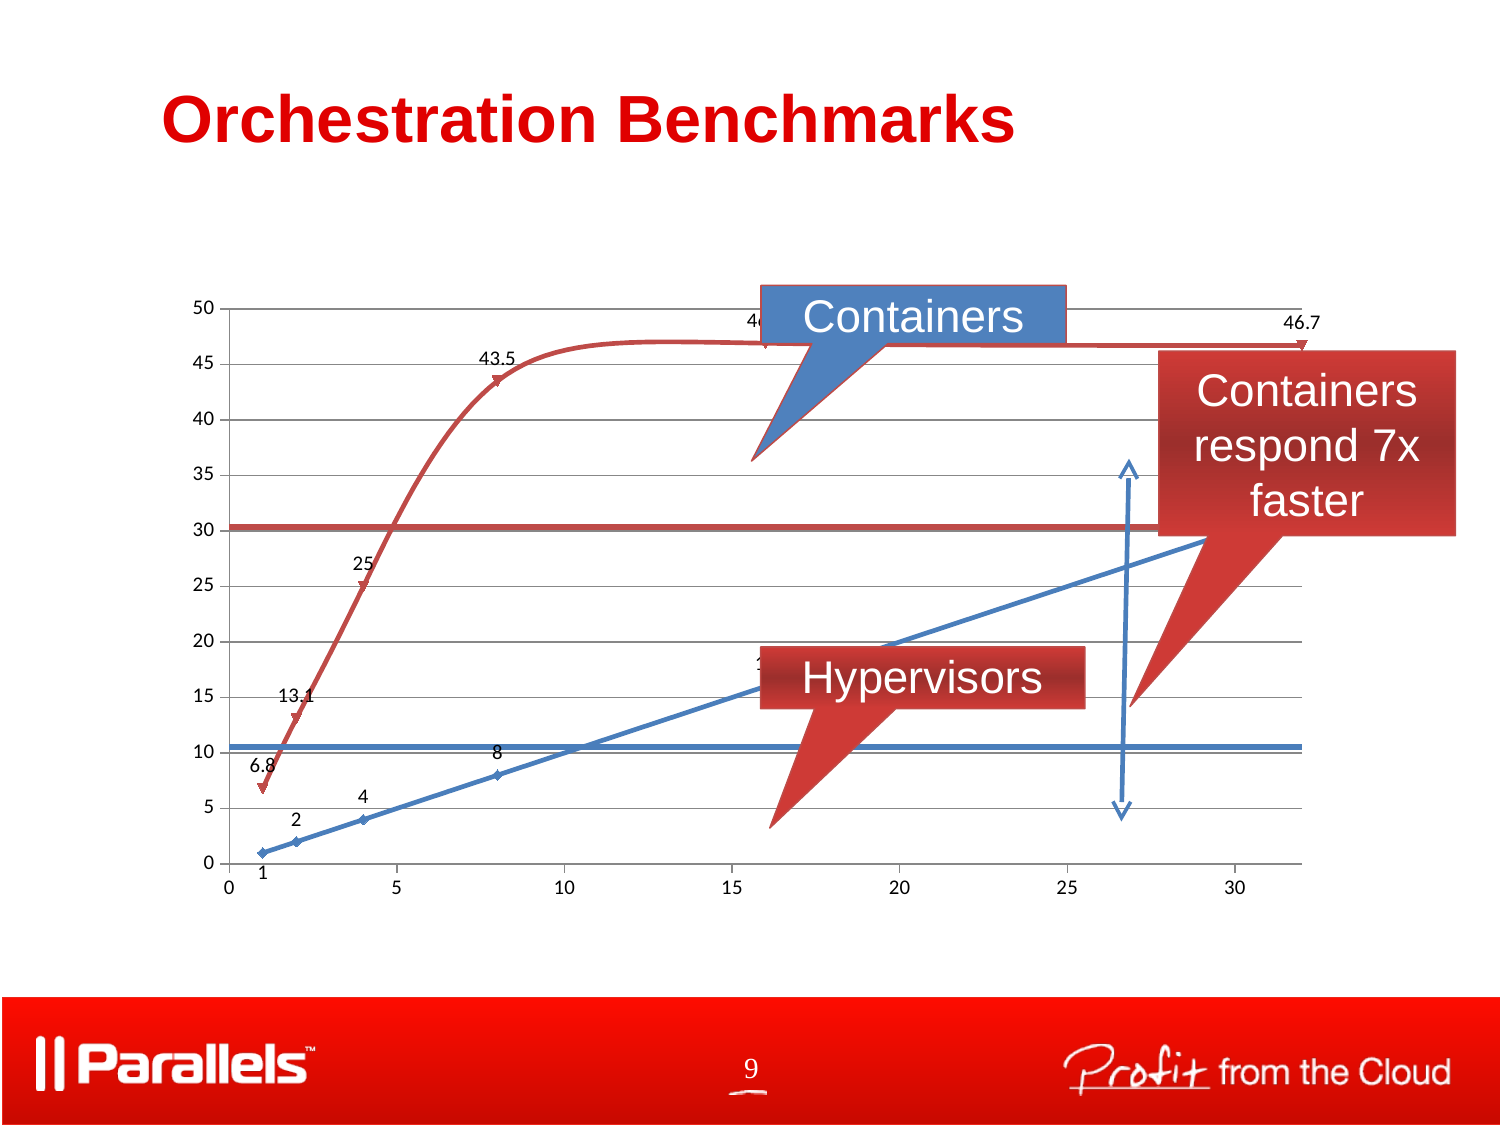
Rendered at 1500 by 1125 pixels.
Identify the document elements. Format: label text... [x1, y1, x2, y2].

picture [1049, 1033, 1465, 1096]
picture [36, 1034, 318, 1091]
text_box Containers respond 7x faster [1129, 351, 1456, 707]
chart [177, 298, 1355, 910]
picture [727, 1090, 767, 1095]
title Orchestration Benchmarks [161, 41, 1383, 205]
text_box Containers [751, 285, 1067, 462]
